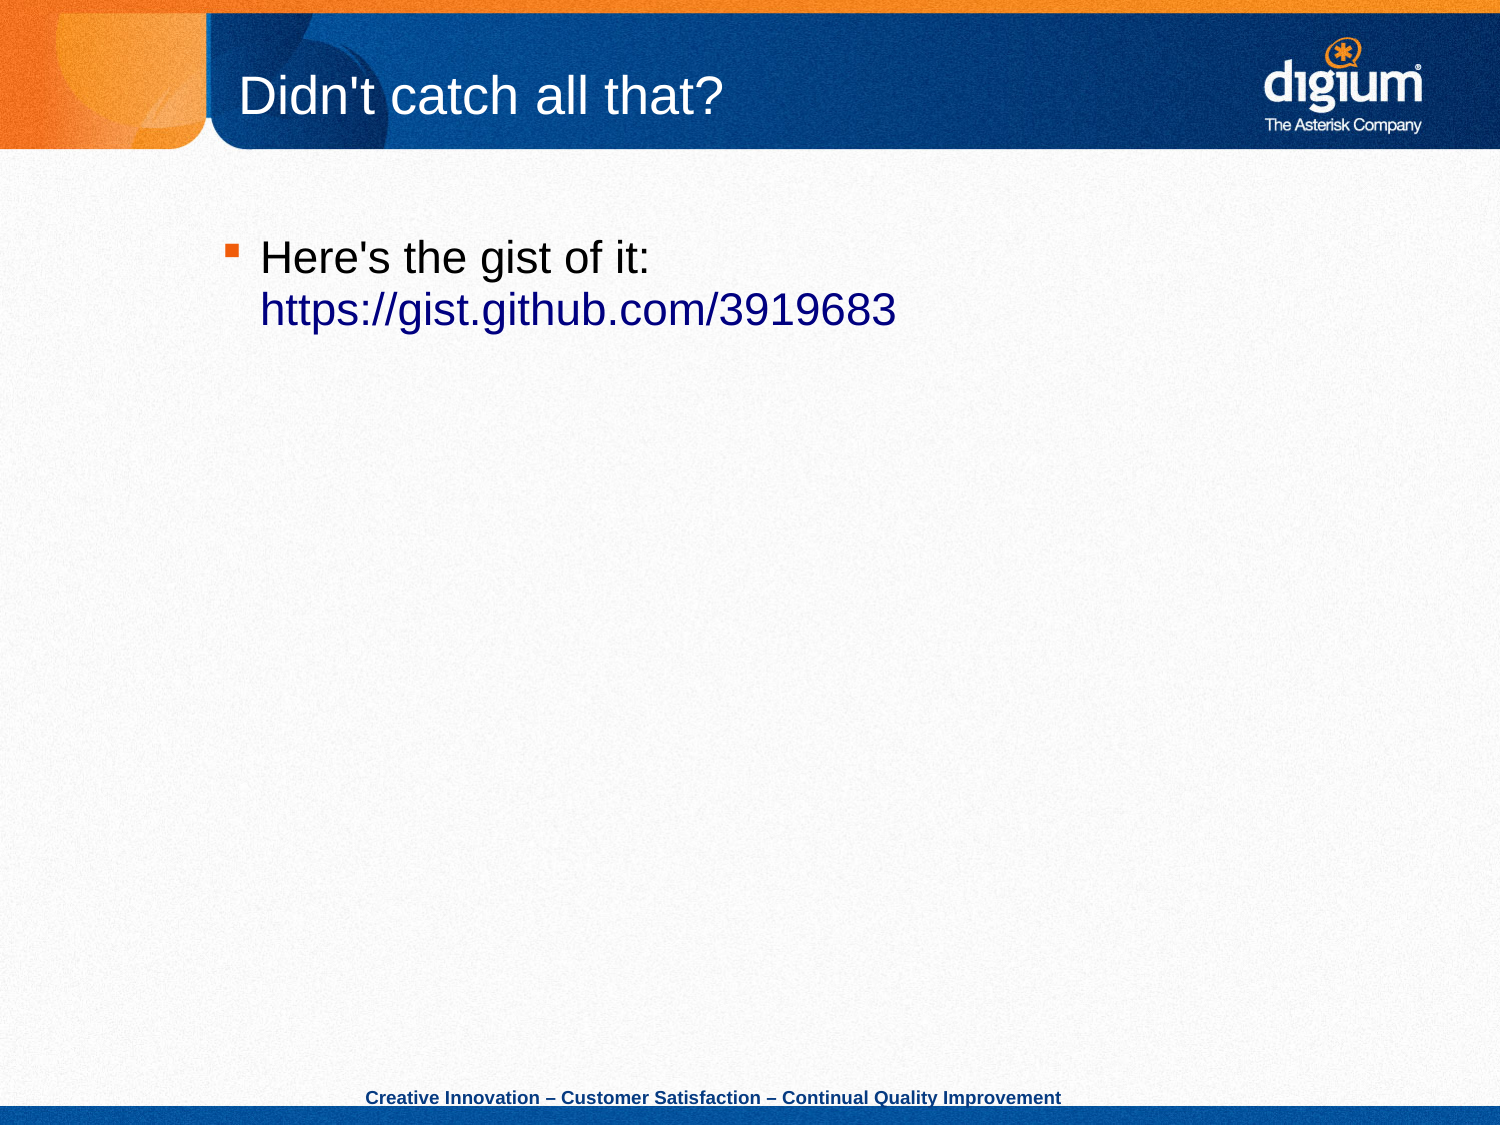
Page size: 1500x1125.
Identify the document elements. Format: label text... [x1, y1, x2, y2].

list Here's the gist of it: https://gist.github.com/3919683 [206, 224, 1301, 877]
picture [0, 0, 1500, 1125]
title Didn't catch all that? [238, 27, 1243, 127]
